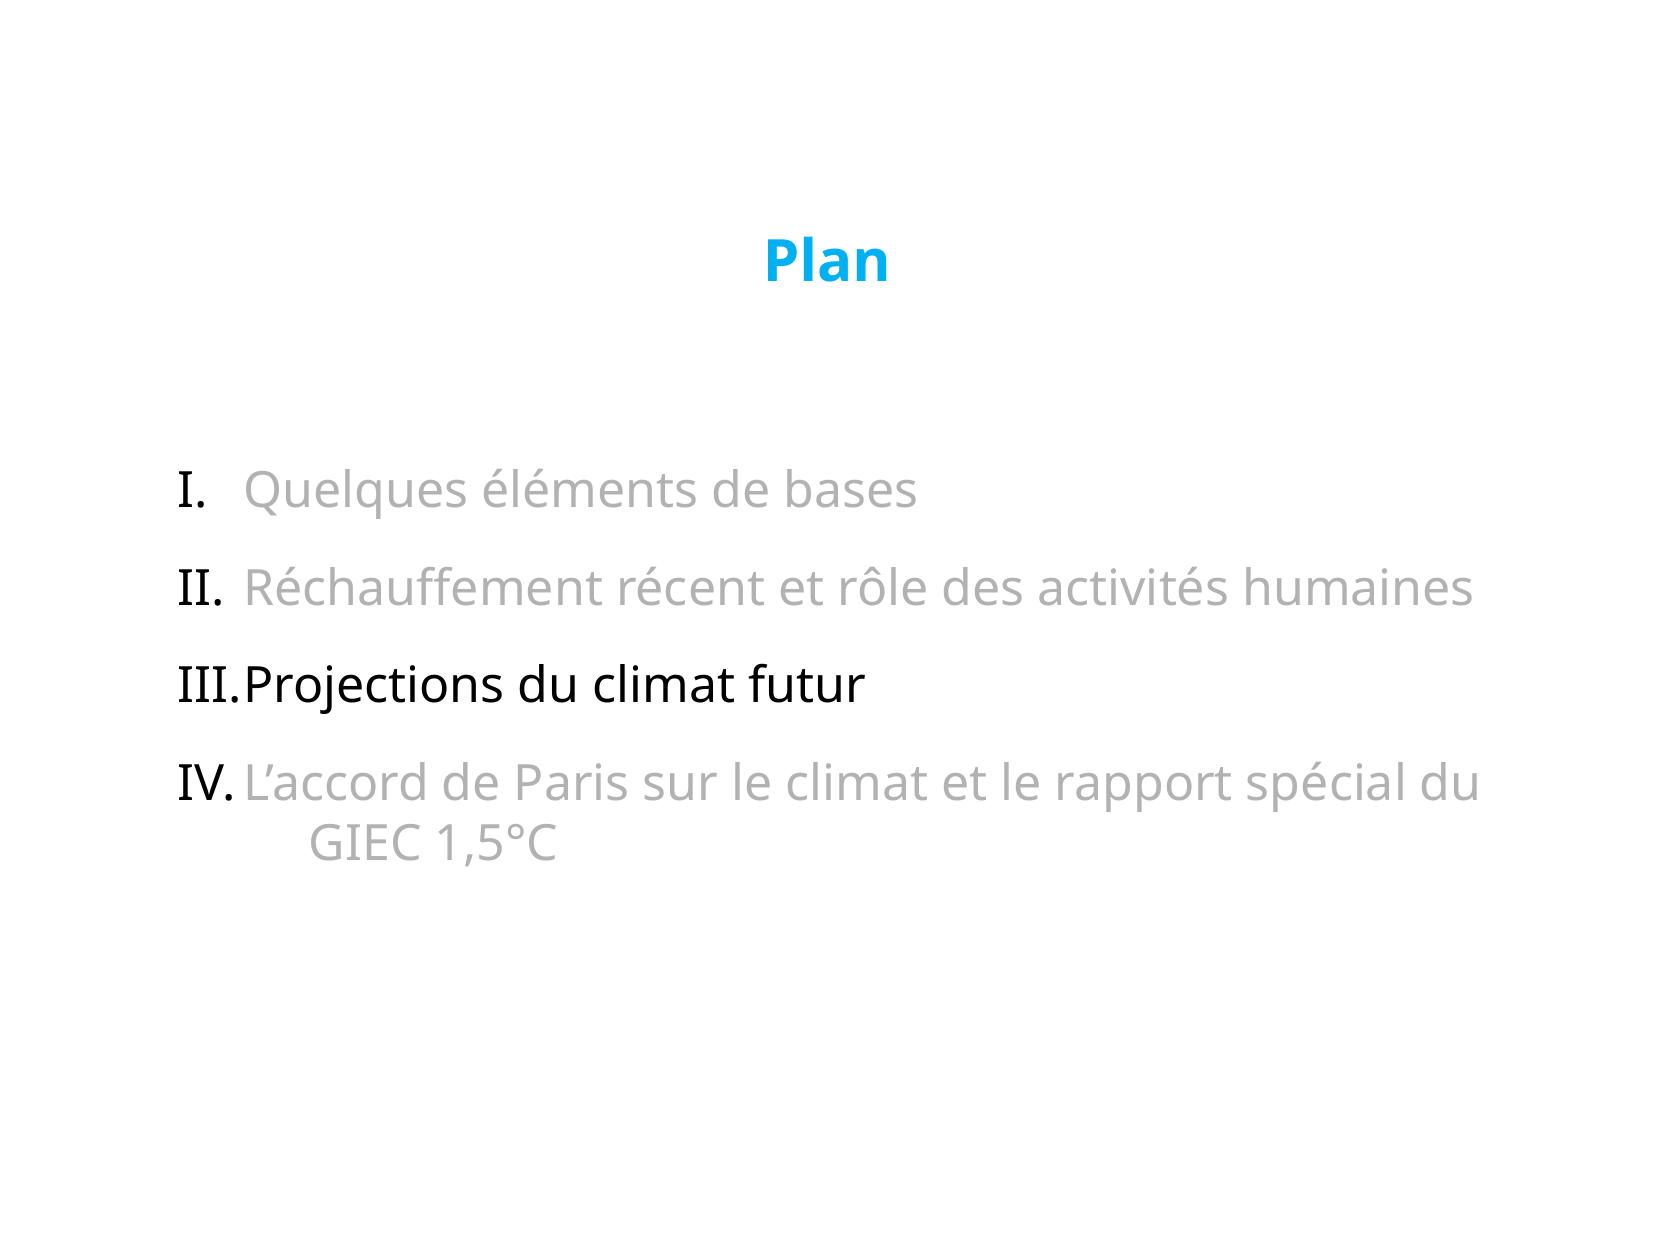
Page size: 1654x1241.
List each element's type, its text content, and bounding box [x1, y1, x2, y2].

text_box Plan [58, 219, 1595, 389]
text_box Quelques éléments de bases Réchauffement récent et rôle des activités humaines Projections du climat futur L’accord de Paris sur le climat et le rapport spécial du GIEC 1,5°C [162, 450, 1504, 1096]
